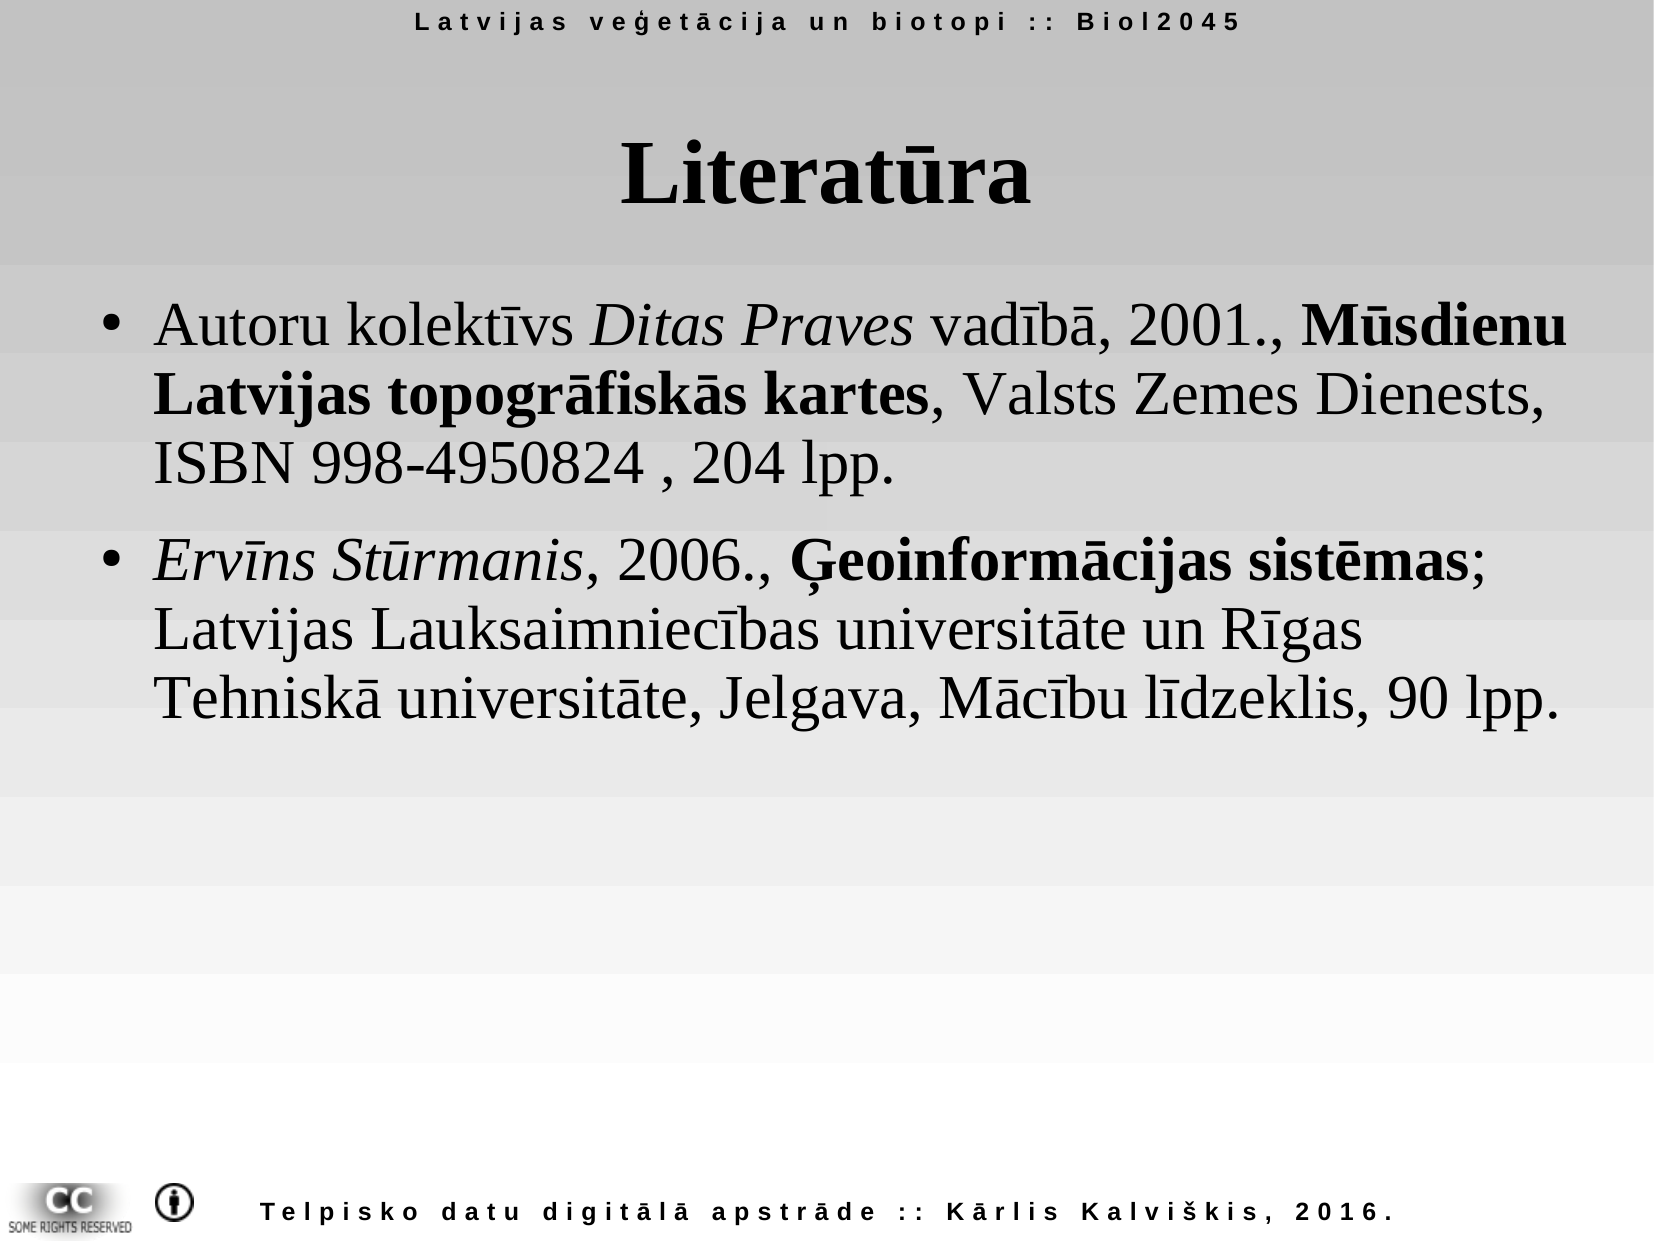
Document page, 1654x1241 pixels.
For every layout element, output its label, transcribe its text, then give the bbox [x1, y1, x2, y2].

title Literatūra [29, 49, 1625, 296]
list Autoru kolektīvs Ditas Praves vadībā, 2001., Mūsdienu Latvijas topogrāfiskās kartes, Valsts Zemes Dienests, ISBN 998-4950824 , 204 lpp. Ervīns Stūrmanis, 2006., Ģeoinformācijas sistēmas; Latvijas Lauksaimniecības universitāte un Rīgas Tehniskā universitāte, Jelgava, Mācību līdzeklis, 90 lpp. [82, 289, 1571, 1113]
picture [0, 0, 1654, 1241]
